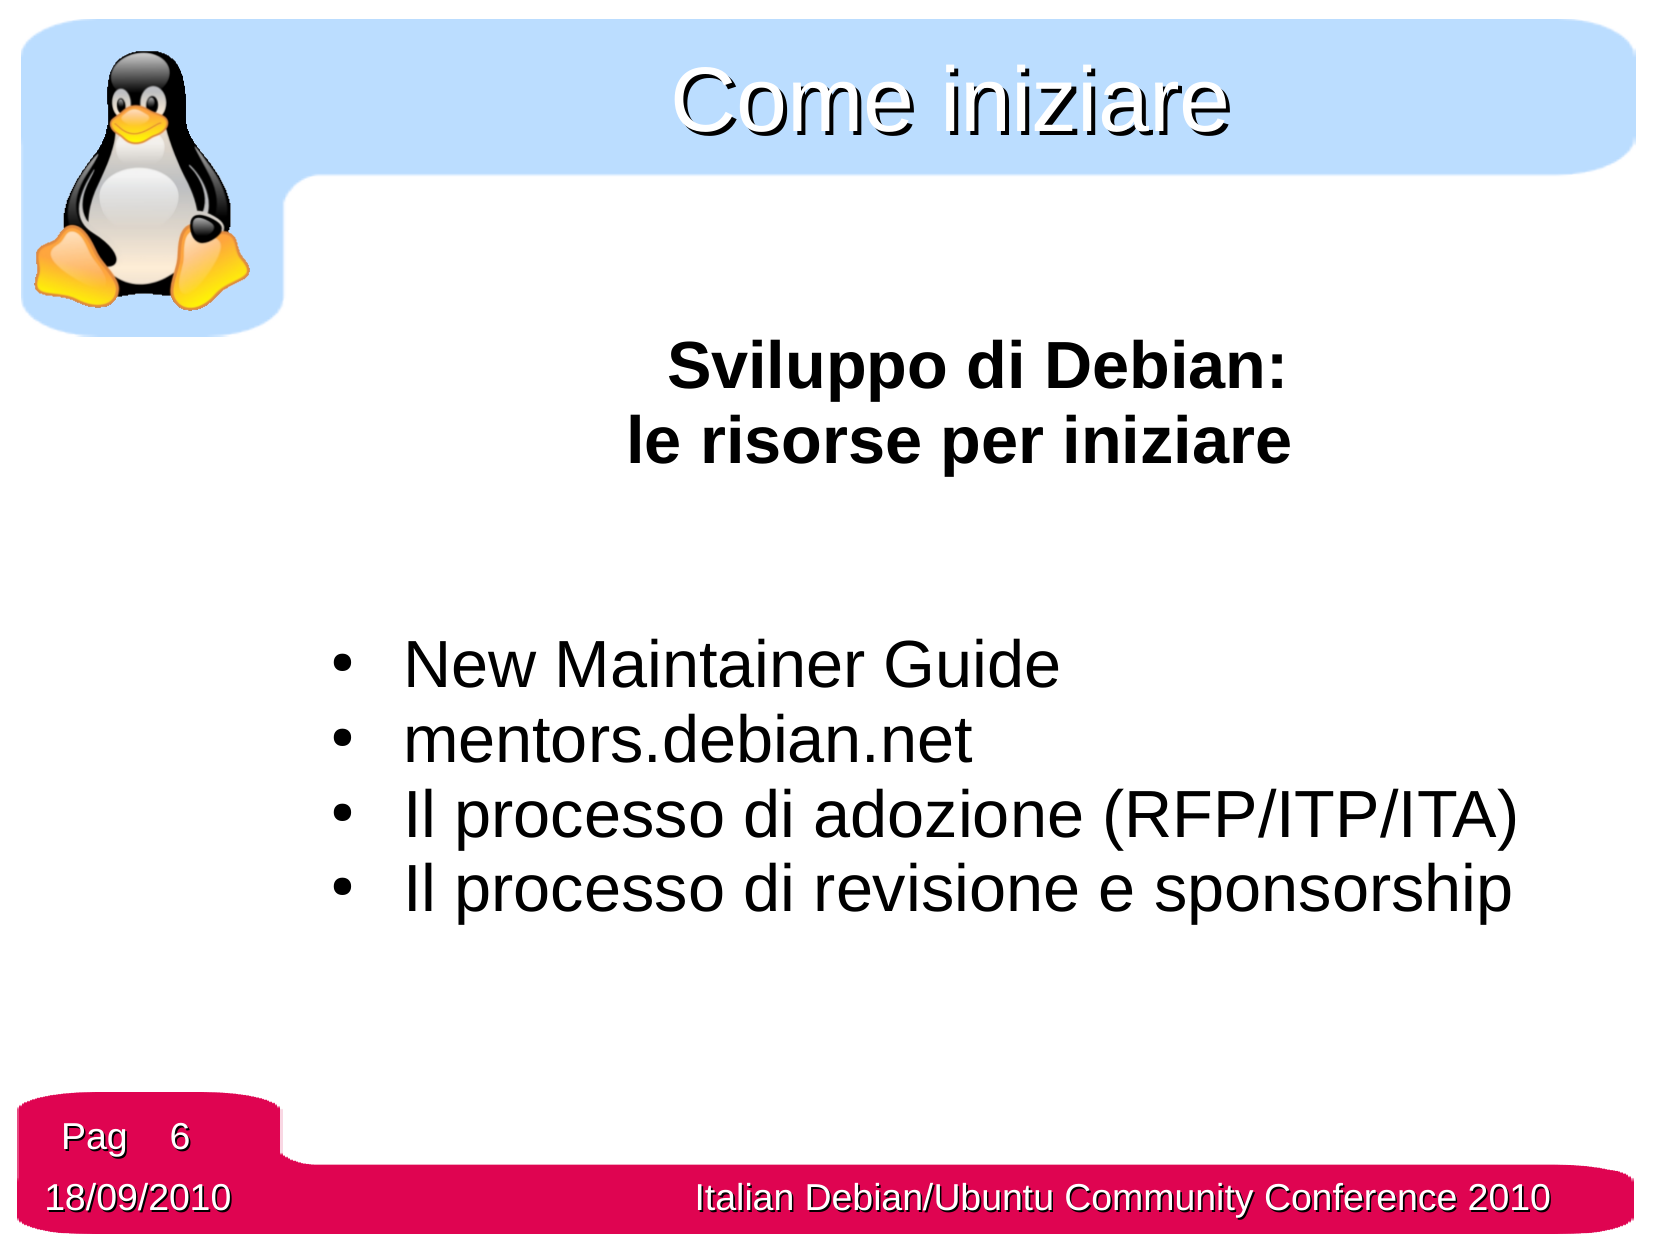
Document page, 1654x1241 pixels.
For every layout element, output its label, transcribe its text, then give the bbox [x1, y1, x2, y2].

text_box 18/09/2010 [29, 1169, 296, 1241]
text_box Italian Debian/Ubuntu Community Conference 2010 [680, 1169, 1566, 1241]
subtitle Sviluppo di Debian: le risorse per iniziare New Maintainer Guide mentors.debian.net Il processo di adozione (RFP/ITP/ITA) Il processo di revisione e sponsorship [295, 206, 1625, 1123]
picture [21, 19, 1636, 337]
title Come iniziare [265, 3, 1636, 196]
text_box Pag <numero> [46, 1108, 266, 1182]
picture [17, 1092, 1634, 1234]
